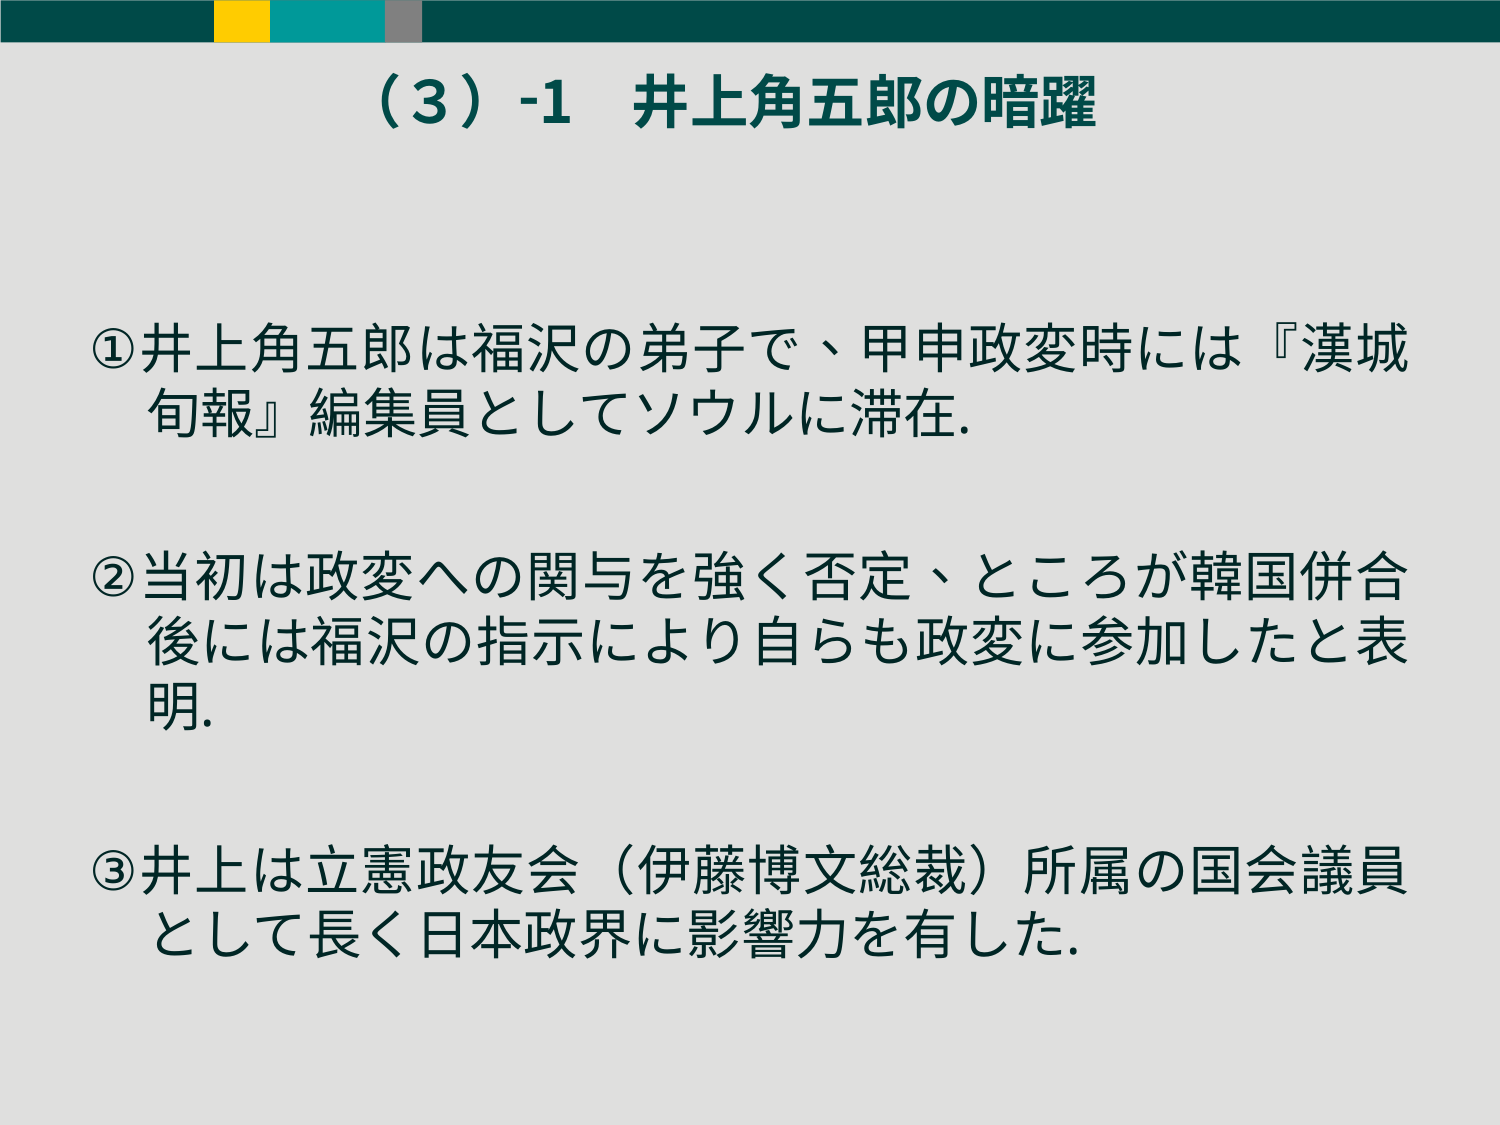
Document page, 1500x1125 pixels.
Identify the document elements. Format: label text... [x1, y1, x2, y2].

title （３）-1 井上角五郎の暗躍 [75, 57, 1425, 253]
list ①井上角五郎は福沢の弟子で、甲申政変時には『漢城旬報』編集員としてソウルに滞在. ②当初は政変への関与を強く否定、ところが韓国併合後には福沢の指示により自らも政変に参加したと表明. ③井上は立憲政友会（伊藤博文総裁）所属の国会議員として長く日本政界に影響力を有した. [75, 307, 1425, 978]
